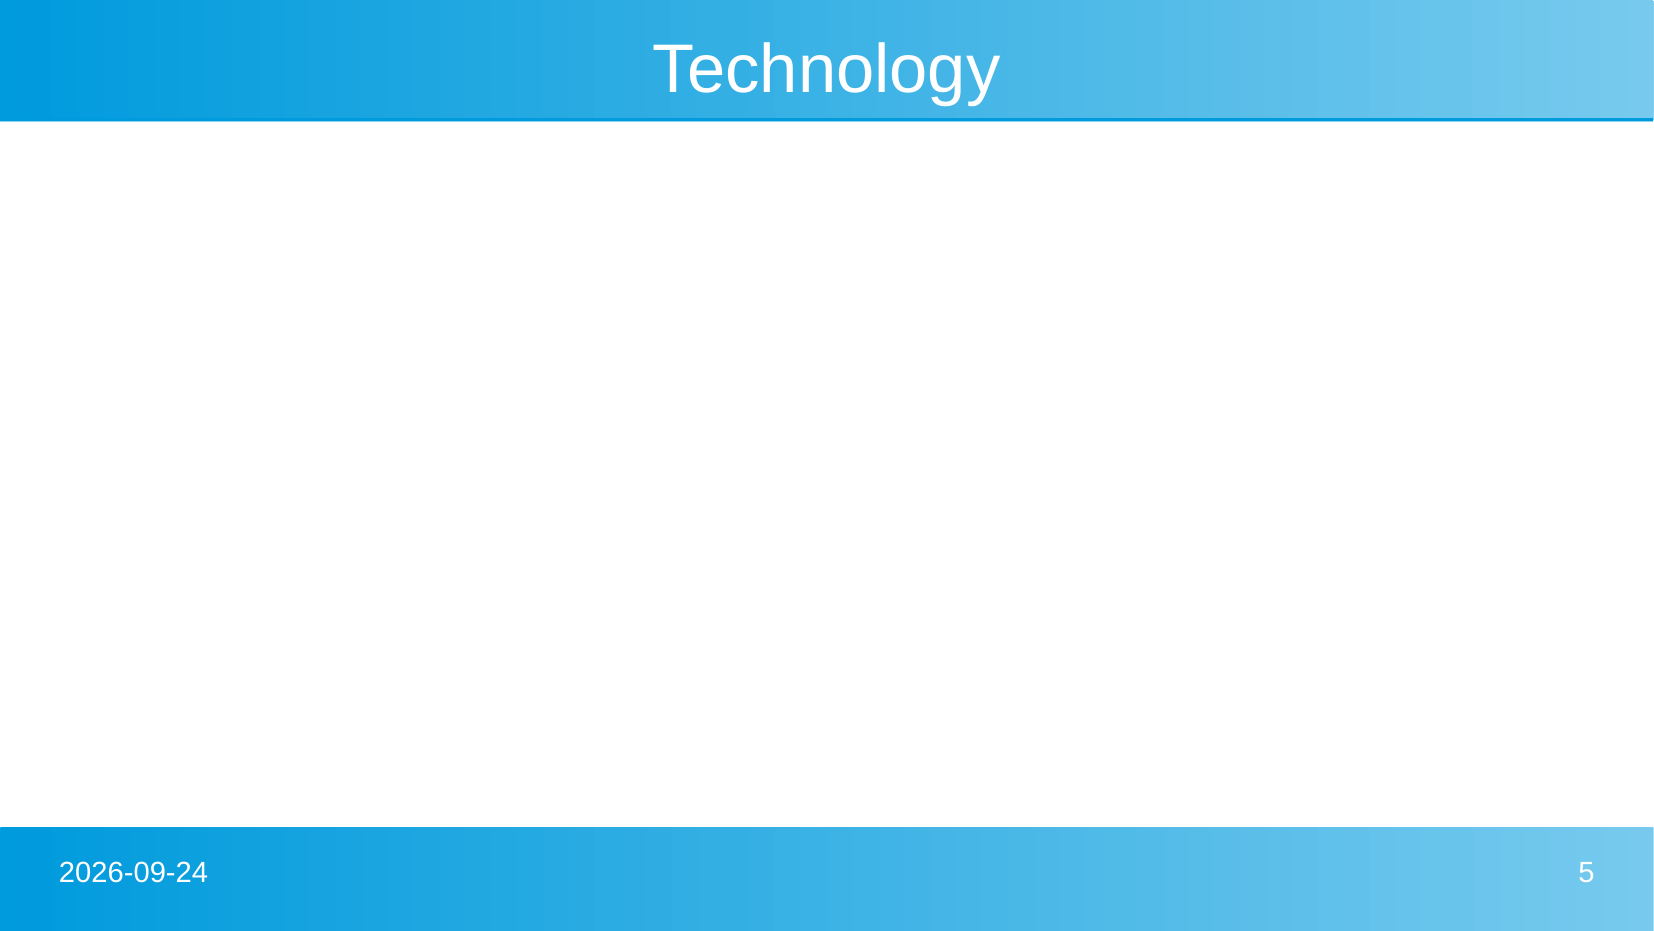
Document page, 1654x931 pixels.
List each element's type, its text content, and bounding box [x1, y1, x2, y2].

title Technology [59, 29, 1595, 108]
